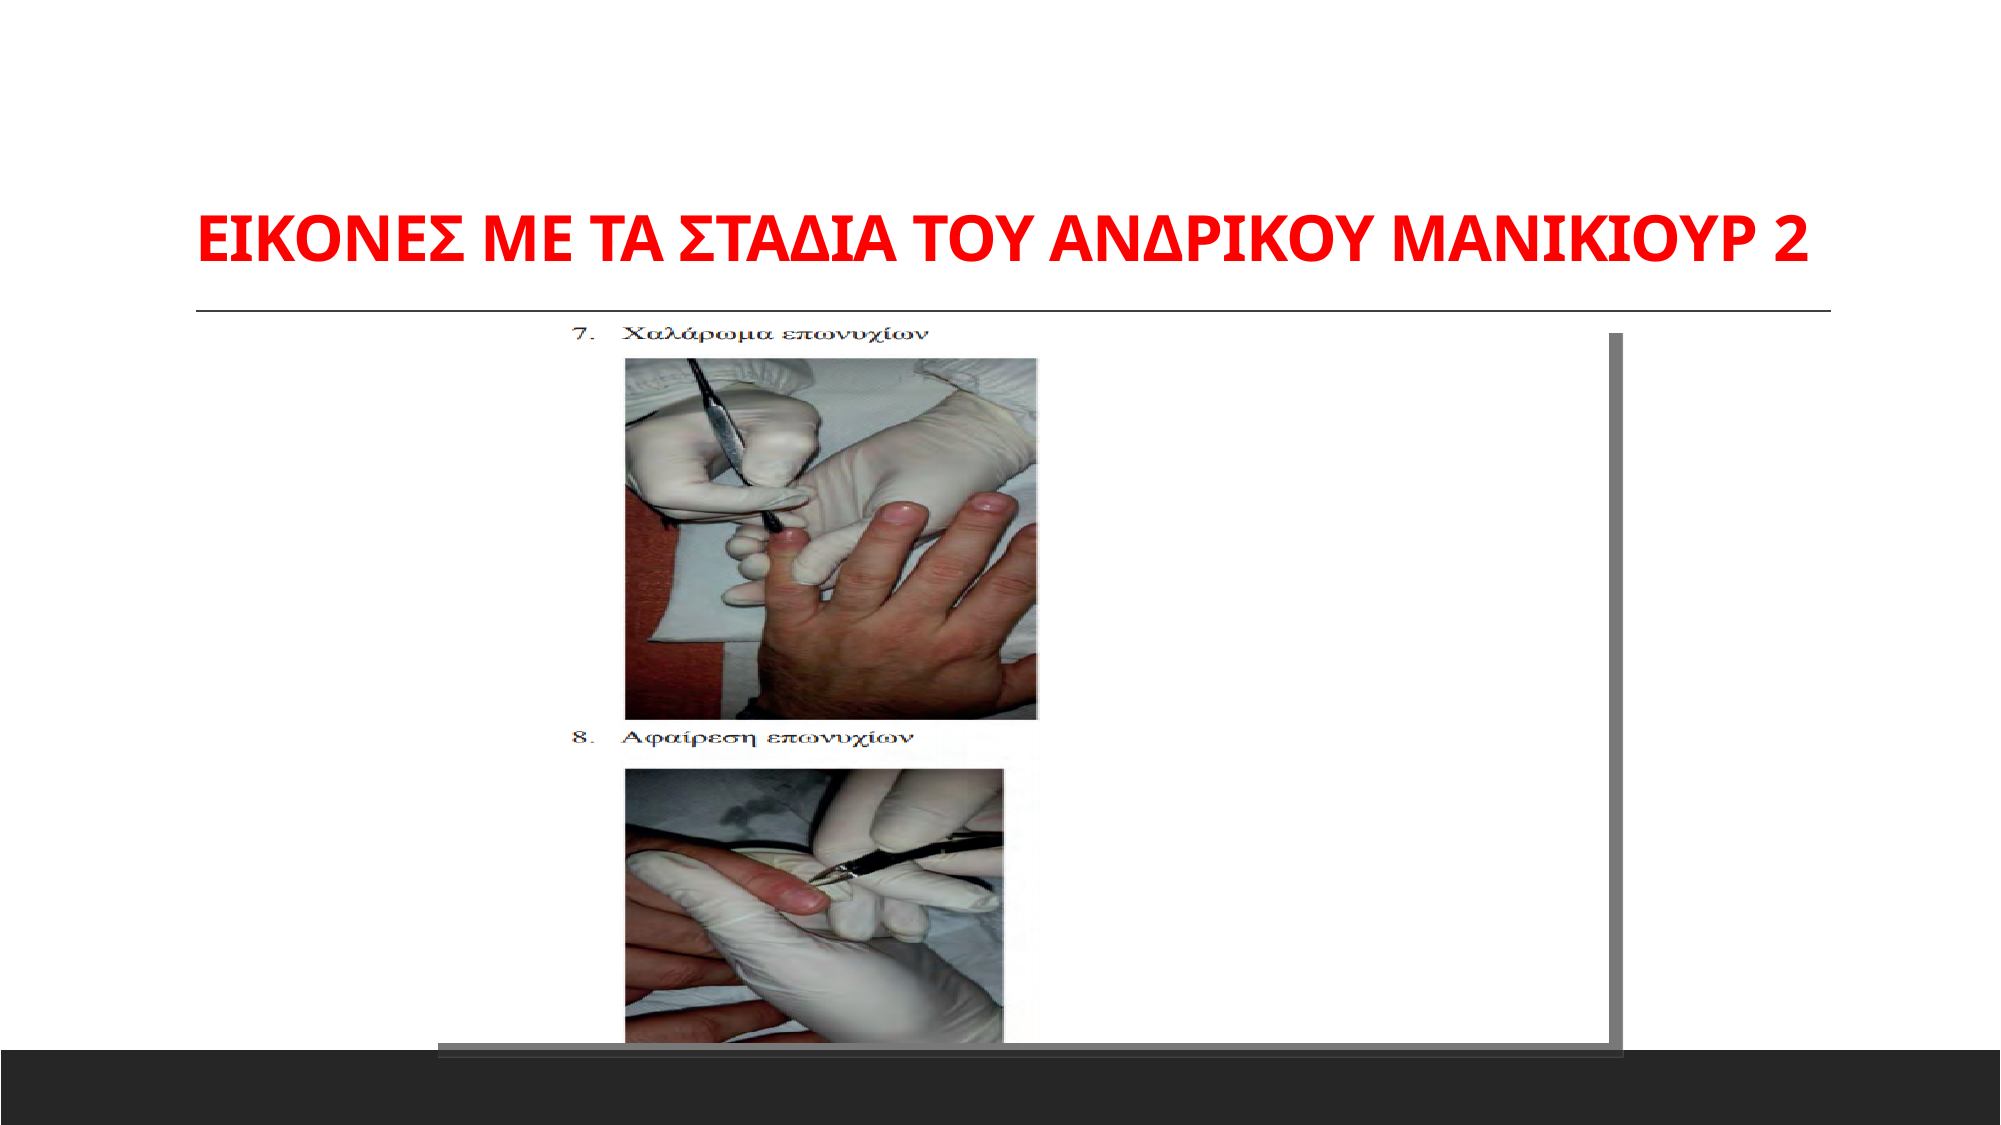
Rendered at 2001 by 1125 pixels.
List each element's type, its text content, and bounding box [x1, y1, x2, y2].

title ΕΙΚΟΝΕΣ ΜΕ ΤΑ ΣΤΑΔΙΑ ΤΟΥ ΑΝΔΡΙΚΟΥ ΜΑΝΙΚΙΟΥΡ 2 [180, 162, 1831, 282]
picture [422, 317, 1609, 1043]
